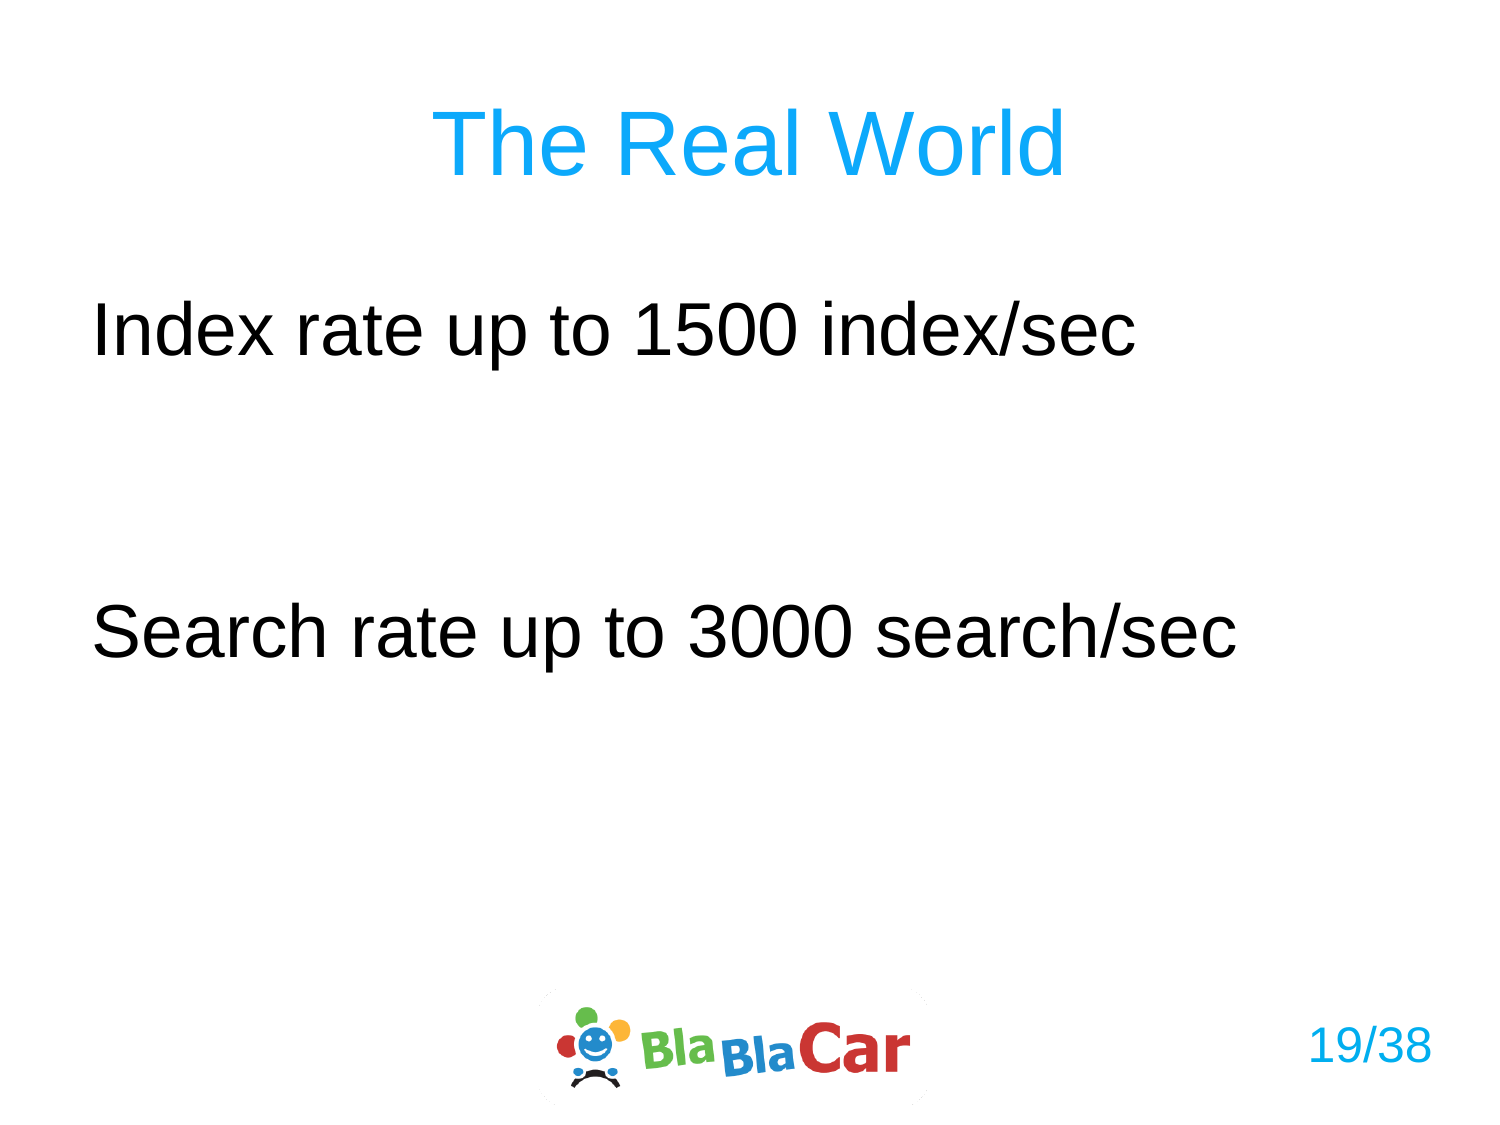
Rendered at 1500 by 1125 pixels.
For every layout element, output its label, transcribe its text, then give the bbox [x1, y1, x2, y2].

title The Real World [75, 45, 1426, 233]
text_box Index rate up to 1500 index/sec [76, 273, 1424, 379]
text_box Search rate up to 3000 search/sec [76, 574, 1424, 680]
